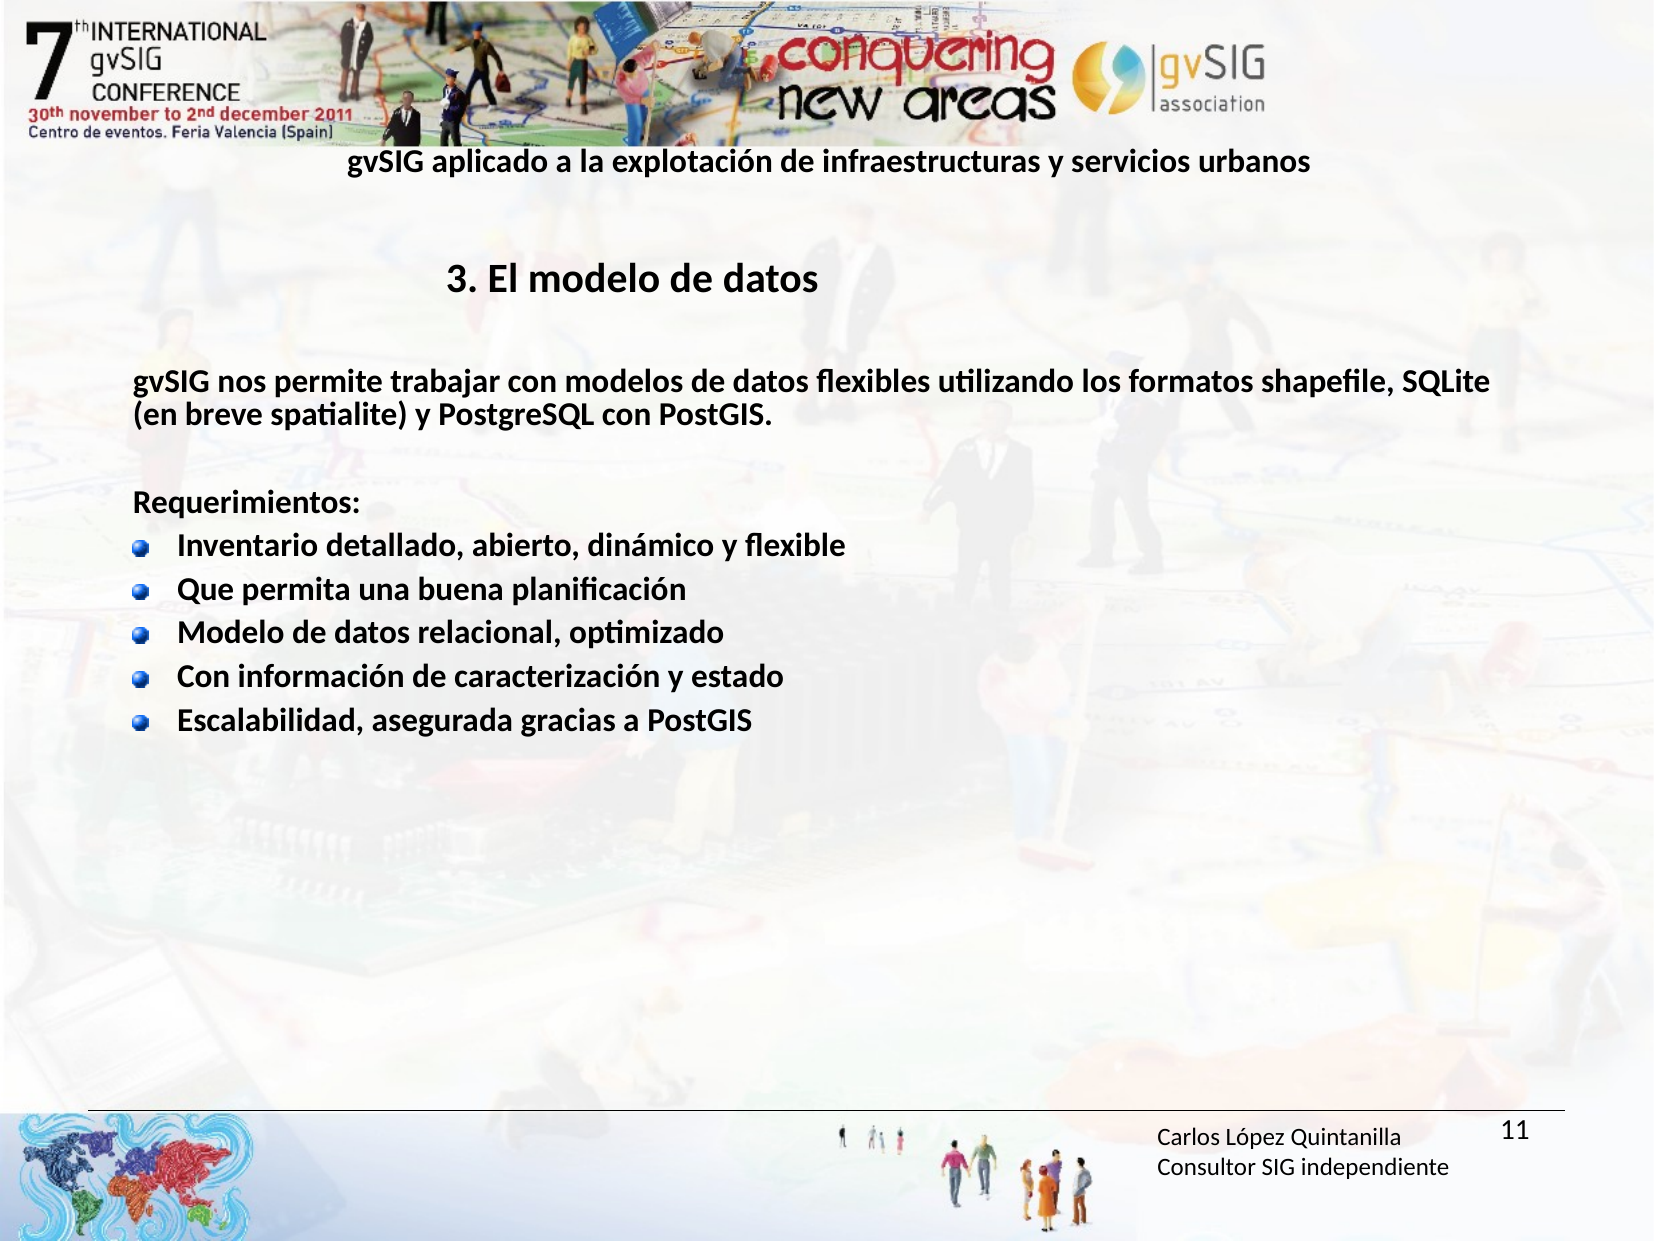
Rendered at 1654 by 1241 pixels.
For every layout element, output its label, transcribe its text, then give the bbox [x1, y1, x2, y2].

text_box <number> [1485, 1110, 1638, 1161]
title gvSIG aplicado a la explotación de infraestructuras y servicios urbanos [76, 131, 1583, 187]
picture [0, 0, 1654, 1241]
text_box 3. El modelo de datos [431, 253, 1111, 320]
title Carlos López Quintanilla Consultor SIG independiente [1142, 1112, 1527, 1203]
text_box gvSIG nos permite trabajar con modelos de datos flexibles utilizando los formatos shapefile, SQLite (en breve spatialite) y PostgreSQL con PostGIS. Requerimientos: Inventario detallado, abierto, dinámico y flexible Que permita una buena planificación Modelo de datos relacional, optimizado Con información de caracterización y estado Escalabilidad, asegurada gracias a PostGIS [118, 360, 1536, 972]
